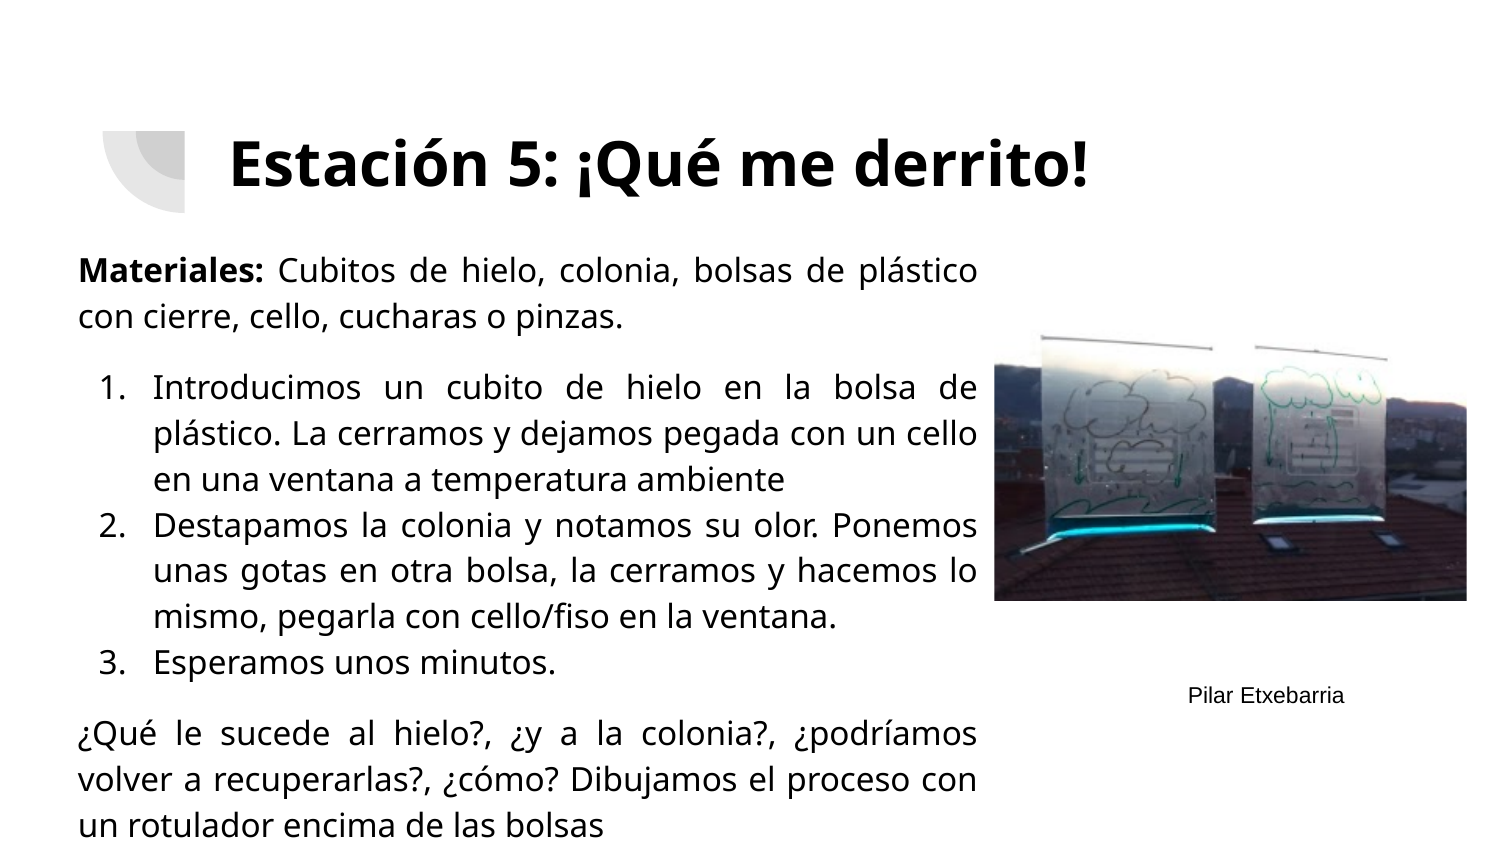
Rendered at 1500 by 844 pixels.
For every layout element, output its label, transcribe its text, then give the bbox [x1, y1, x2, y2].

text_box Pilar Etxebarria [1085, 665, 1448, 746]
picture [994, 289, 1467, 601]
list Materiales: Cubitos de hielo, colonia, bolsas de plástico con cierre, cello, cucharas o pinzas. Introducimos un cubito de hielo en la bolsa de plástico. La cerramos y dejamos pegada con un cello en una ventana a temperatura ambiente Destapamos la colonia y notamos su olor. Ponemos unas gotas en otra bolsa, la cerramos y hacemos lo mismo, pegarla con cello/fiso en la ventana. Esperamos unos minutos. ¿Qué le sucede al hielo?, ¿y a la colonia?, ¿podríamos volver a recuperarlas?, ¿cómo? Dibujamos el proceso con un rotulador encima de las bolsas [62, 228, 995, 832]
title Estación 5: ¡Qué me derrito! [213, 98, 1433, 263]
